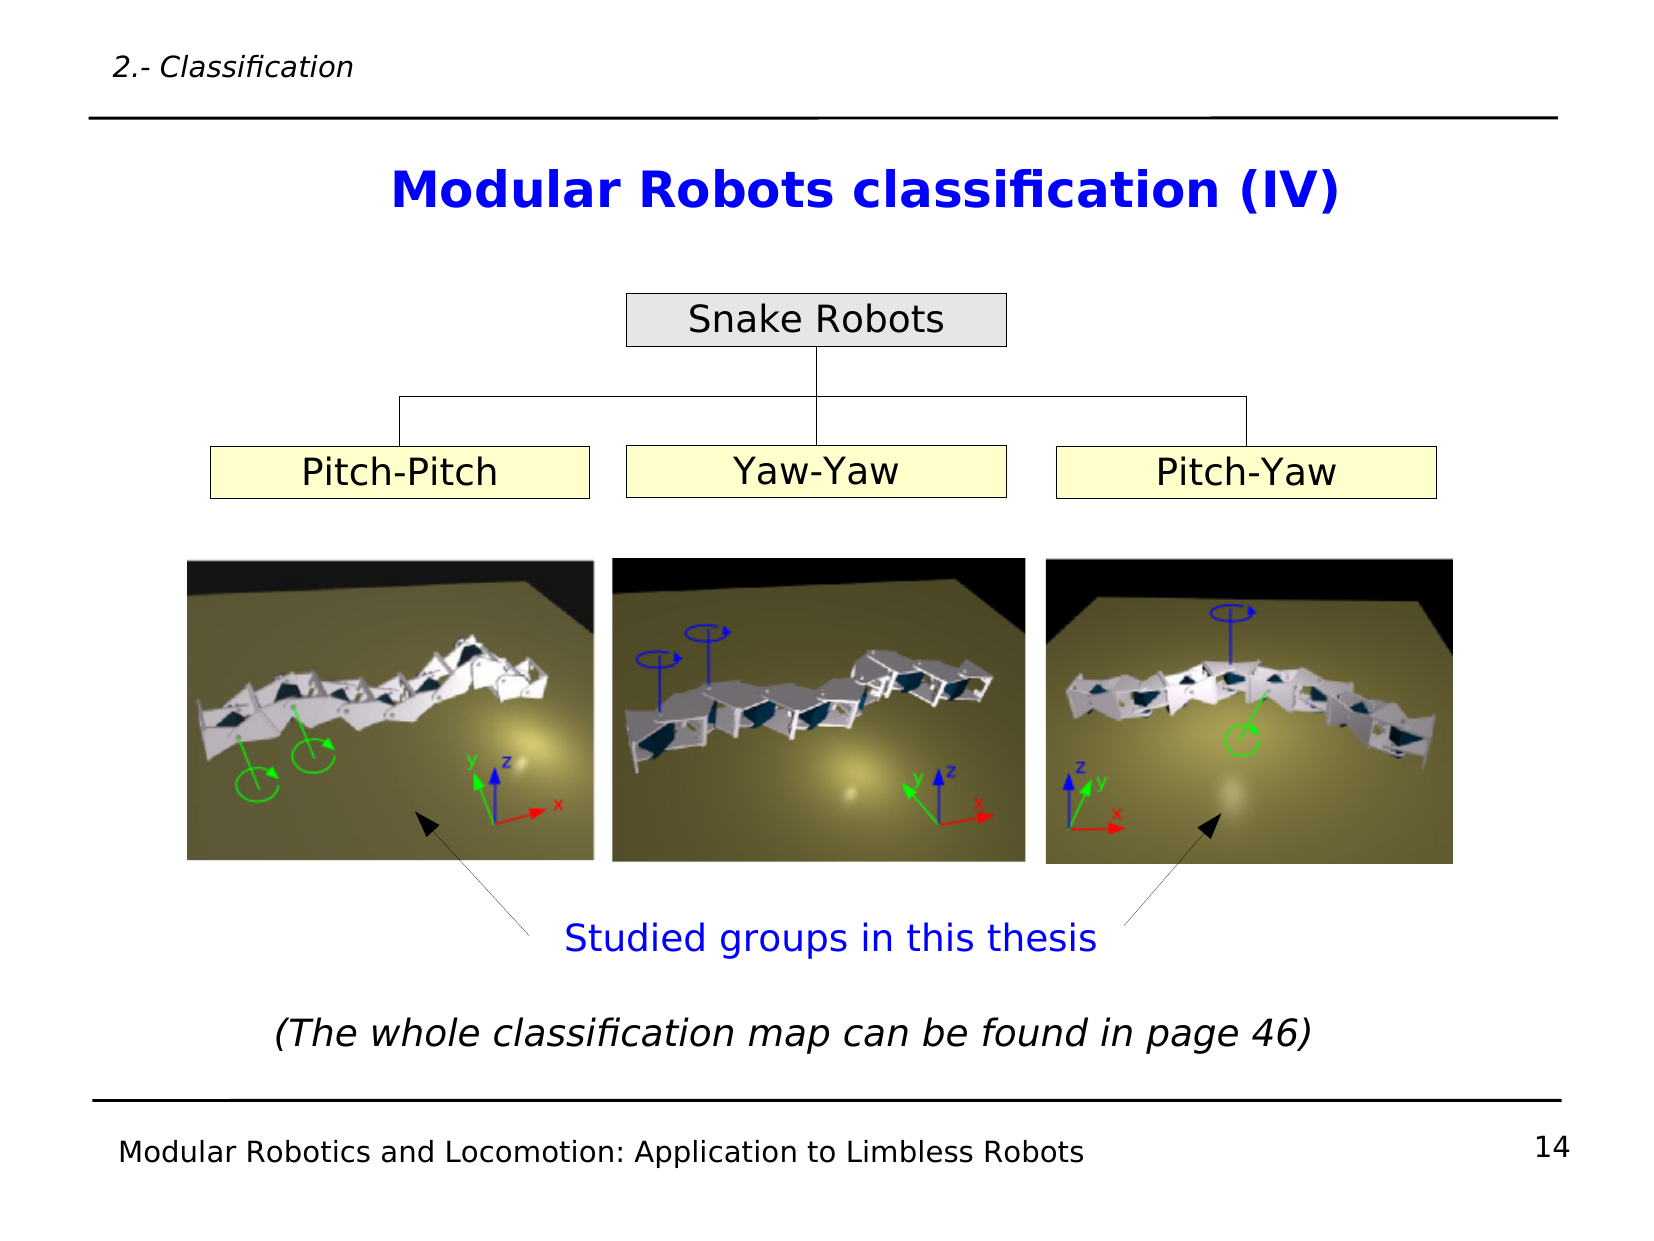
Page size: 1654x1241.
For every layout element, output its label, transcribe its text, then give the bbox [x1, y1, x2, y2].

text_box Modular Robotics and Locomotion: Application to Limbless Robots [103, 1127, 1101, 1178]
picture [187, 558, 1453, 864]
text_box Yaw-Yaw [626, 445, 1007, 498]
text_box Pitch-Pitch [210, 446, 590, 499]
text_box Pitch-Yaw [1056, 446, 1437, 499]
text_box (The whole classification map can be found in page 46) [258, 1004, 1309, 1064]
text_box Modular Robots classification (IV) [375, 153, 1340, 227]
text_box 2.- Classification [97, 42, 370, 93]
text_box Studied groups in this thesis [549, 909, 1103, 968]
text_box Snake Robots [626, 293, 1007, 347]
